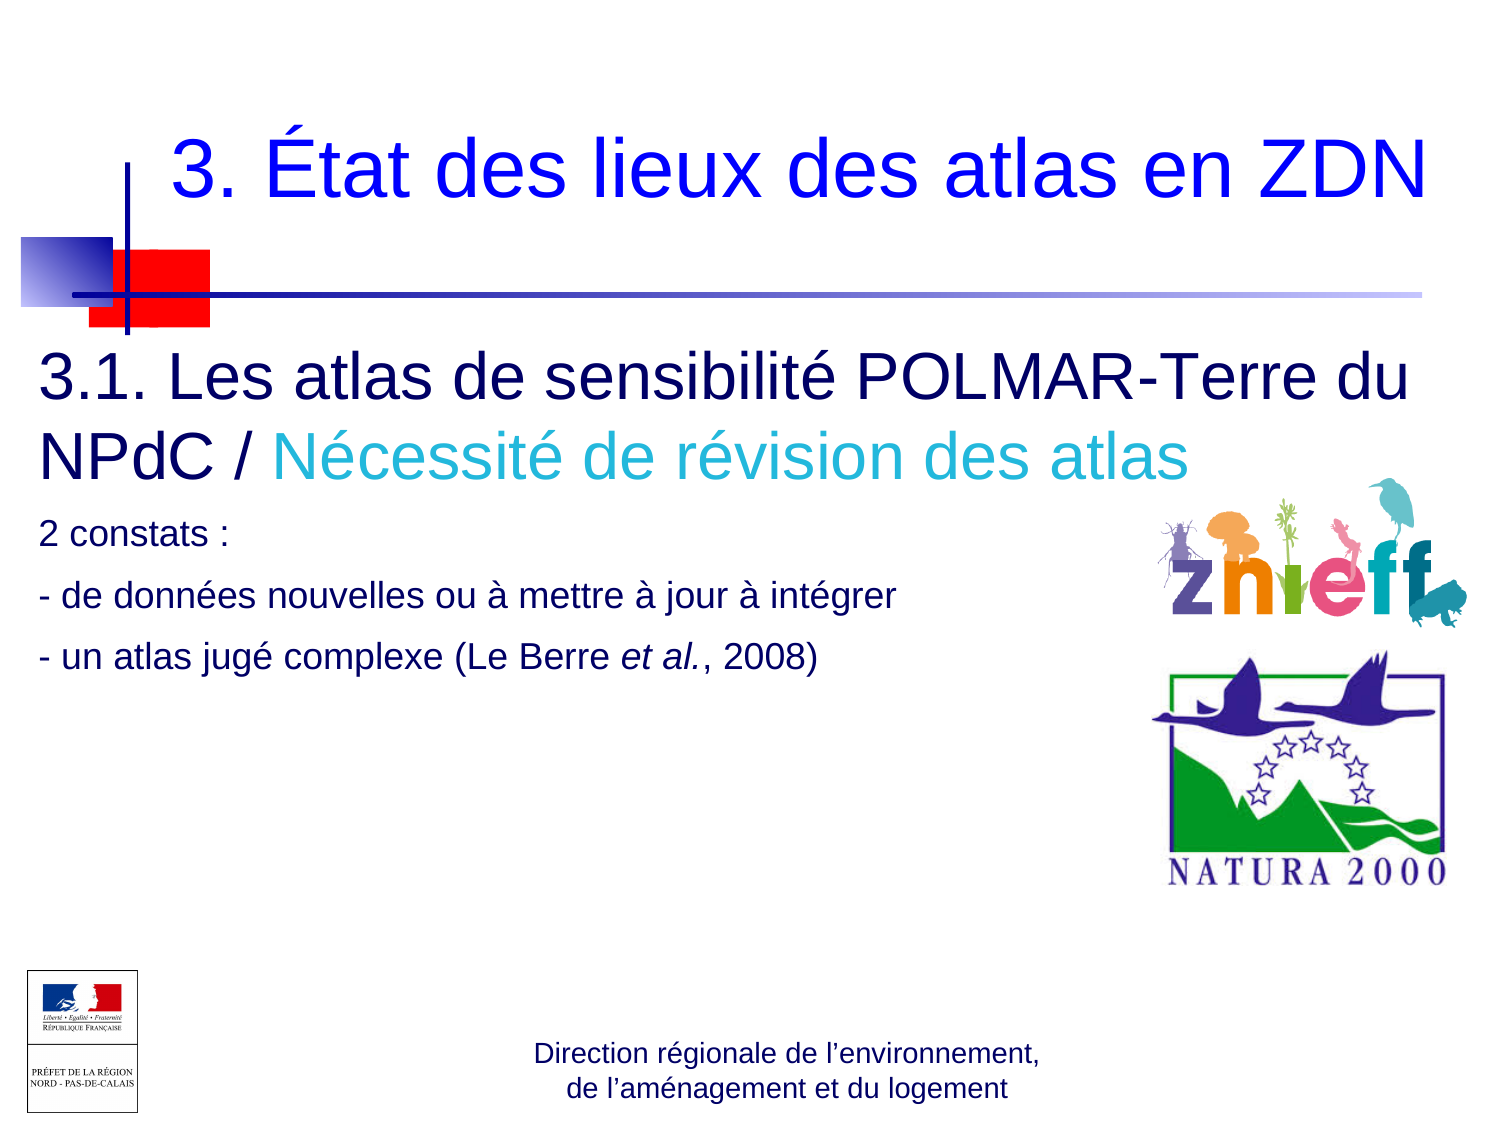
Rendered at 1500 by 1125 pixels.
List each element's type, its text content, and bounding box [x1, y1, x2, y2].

title 3. État des lieux des atlas en ZDN [153, 62, 1447, 266]
picture [27, 1016, 138, 1113]
list 3.1. Les atlas de sensibilité POLMAR-Terre du NPdC / Nécessité de révision des atlas 2 constats : - de données nouvelles ou à mettre à jour à intégrer - un atlas jugé complexe (Le Berre et al., 2008) [23, 324, 1500, 1016]
